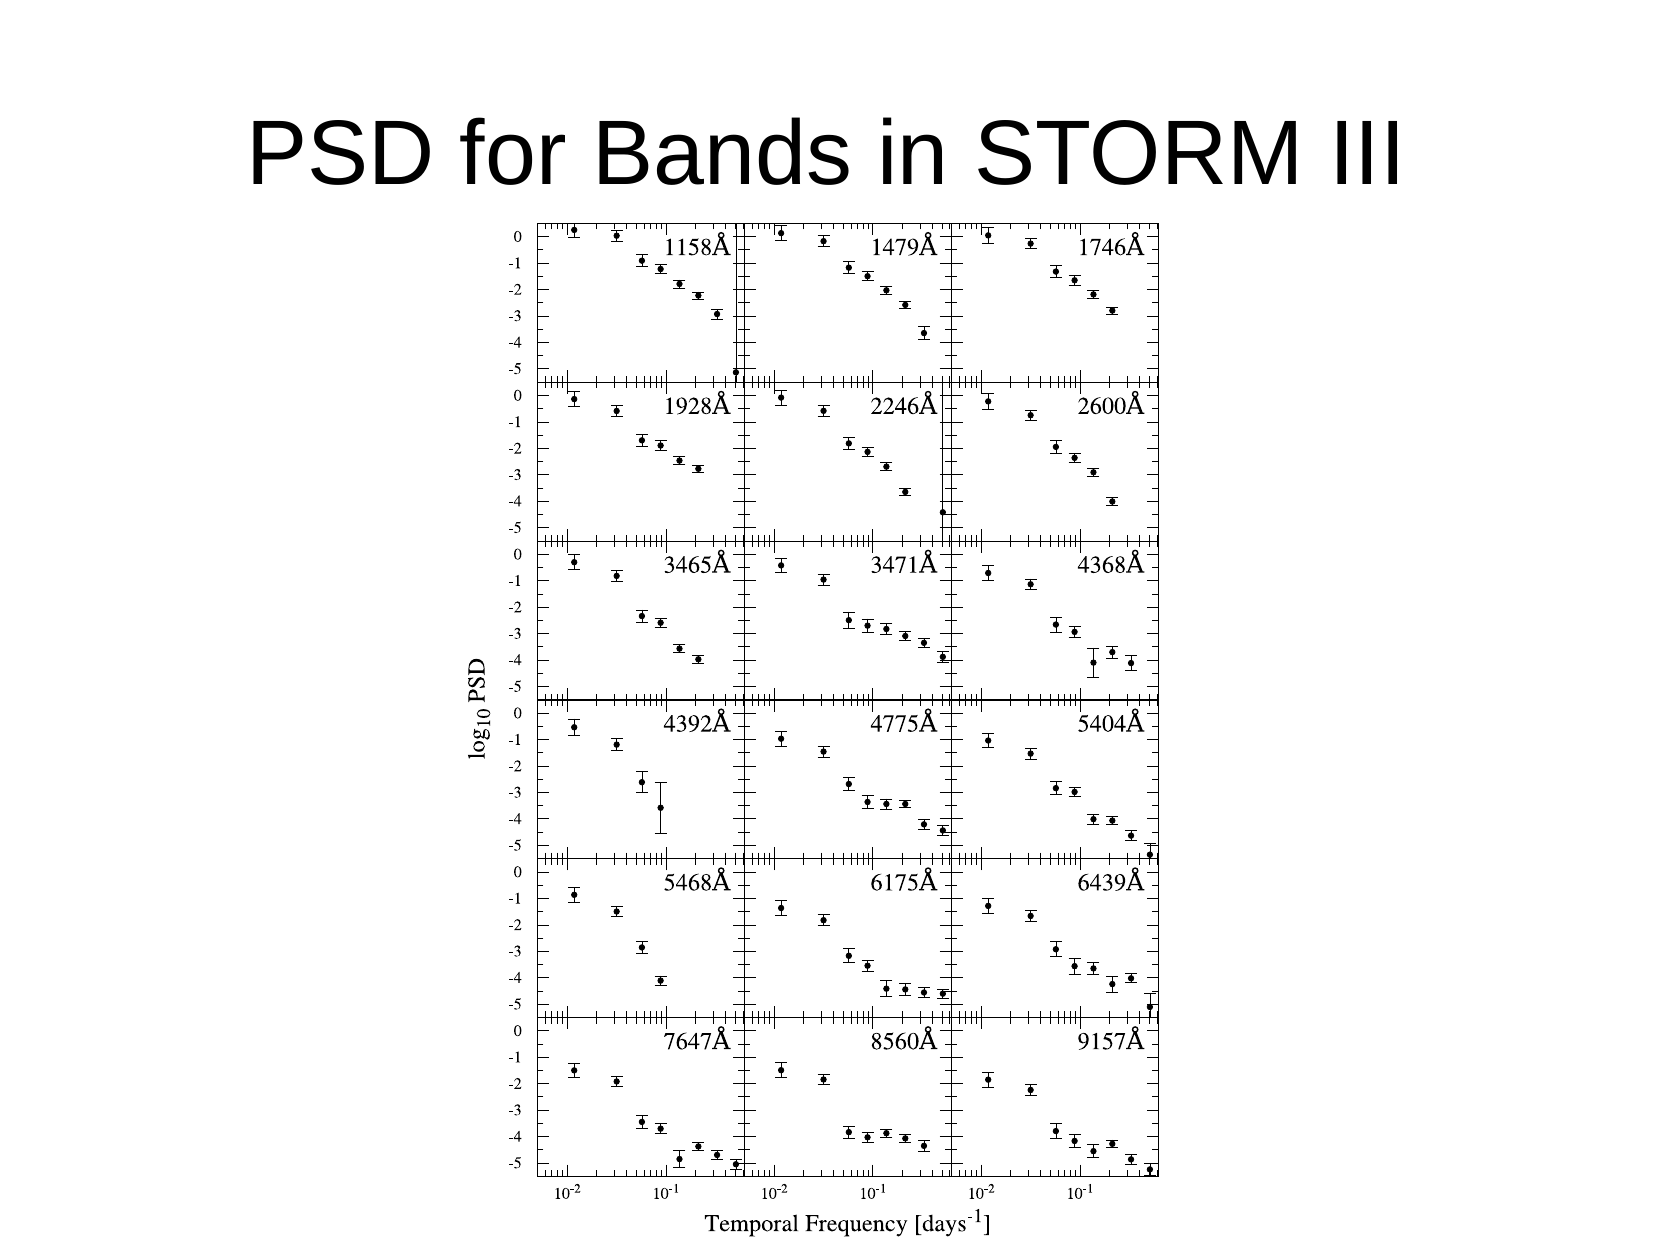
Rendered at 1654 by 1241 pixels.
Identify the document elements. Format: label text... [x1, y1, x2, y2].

picture [380, 188, 1228, 1241]
title PSD for Bands in STORM III [82, 49, 1571, 257]
